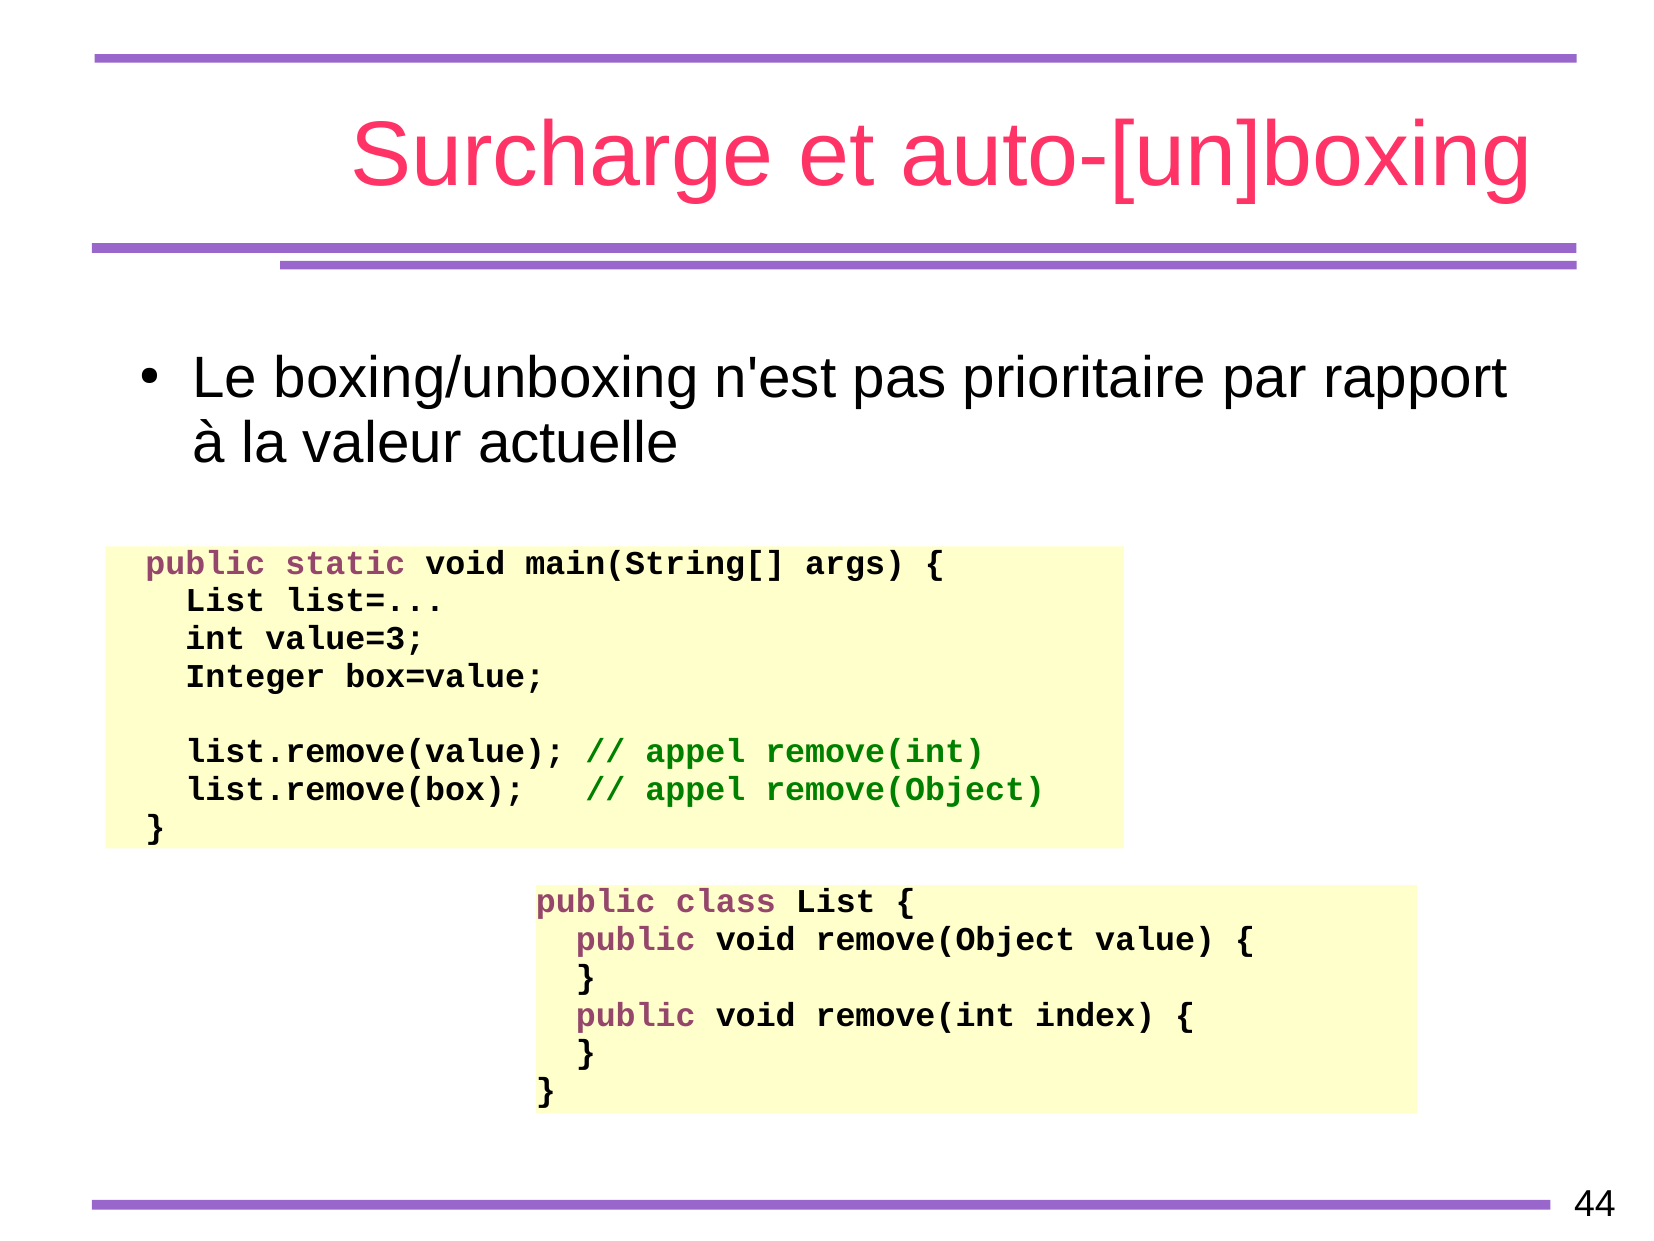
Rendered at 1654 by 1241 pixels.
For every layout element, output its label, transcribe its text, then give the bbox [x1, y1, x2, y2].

text_box public class List { public void remove(Object value) { } public void remove(int index) { } } [535, 885, 1417, 1114]
list Le boxing/unboxing n'est pas prioritaire par rapport à la valeur actuelle [121, 344, 1534, 1127]
title Surcharge et auto-[un]boxing [121, 49, 1534, 257]
text_box public static void main(String[] args) { List list=... int value=3; Integer box=value; list.remove(value); // appel remove(int) list.remove(box); // appel remove(Object) } [105, 546, 1124, 849]
